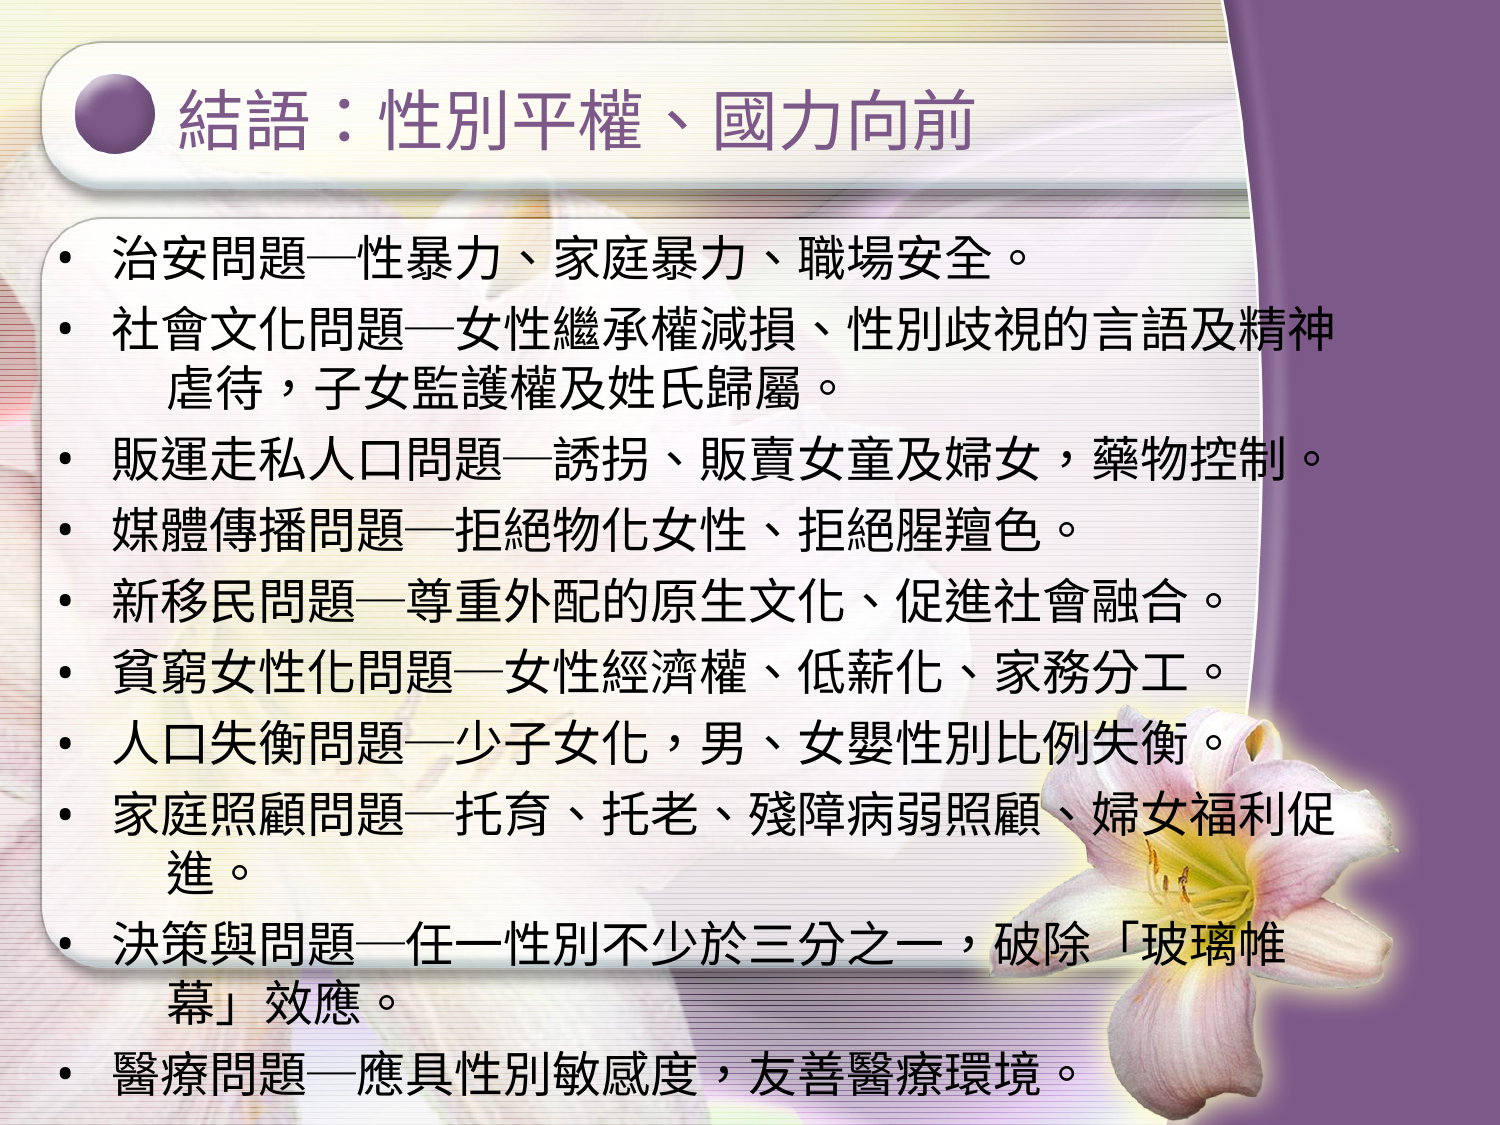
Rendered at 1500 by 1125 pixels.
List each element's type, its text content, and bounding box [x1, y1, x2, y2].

title 結語：性別平權、國力向前 [162, 50, 1476, 188]
list 治安問題─性暴力、家庭暴力、職場安全。 社會文化問題─女性繼承權減損、性別歧視的言語及精神虐待，子女監護權及姓氏歸屬。 販運走私人口問題─誘拐、販賣女童及婦女，藥物控制。 媒體傳播問題─拒絕物化女性、拒絕腥羶色。 新移民問題─尊重外配的原生文化、促進社會融合。 貧窮女性化問題─女性經濟權、低薪化、家務分工。 人口失衡問題─少子女化，男、女嬰性別比例失衡。 家庭照顧問題─托育、托老、殘障病弱照顧、婦女福利促進。 決策與問題─任一性別不少於三分之一，破除「玻璃帷幕」效應。 醫療問題─應具性別敏感度，友善醫療環境。 [41, 220, 1392, 1112]
